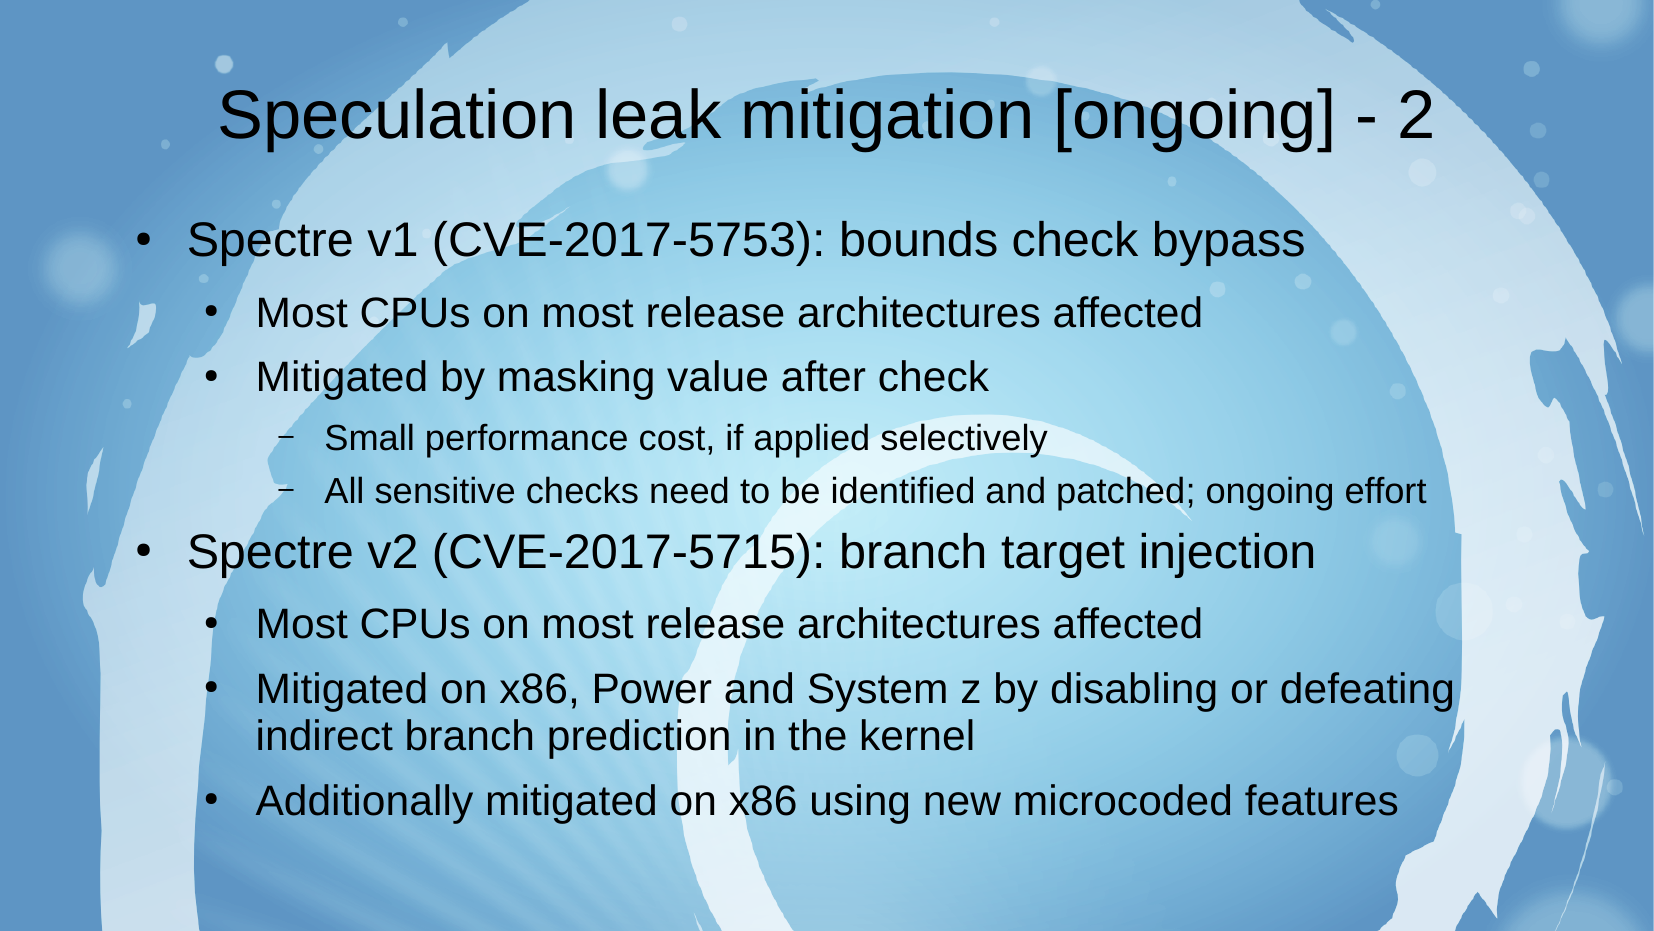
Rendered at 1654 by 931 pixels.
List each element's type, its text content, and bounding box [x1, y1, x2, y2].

picture [0, 0, 1654, 931]
list Spectre v1 (CVE-2017-5753): bounds check bypass Most CPUs on most release architectures affected Mitigated by masking value after check Small performance cost, if applied selectively All sensitive checks need to be identified and patched; ongoing effort Spectre v2 (CVE-2017-5715): branch target injection Most CPUs on most release architectures affected Mitigated on x86, Power and System z by disabling or defeating indirect branch prediction in the kernel Additionally mitigated on x86 using new microcoded features [118, 212, 1536, 827]
title Speculation leak mitigation [ongoing] - 2 [118, 37, 1536, 193]
